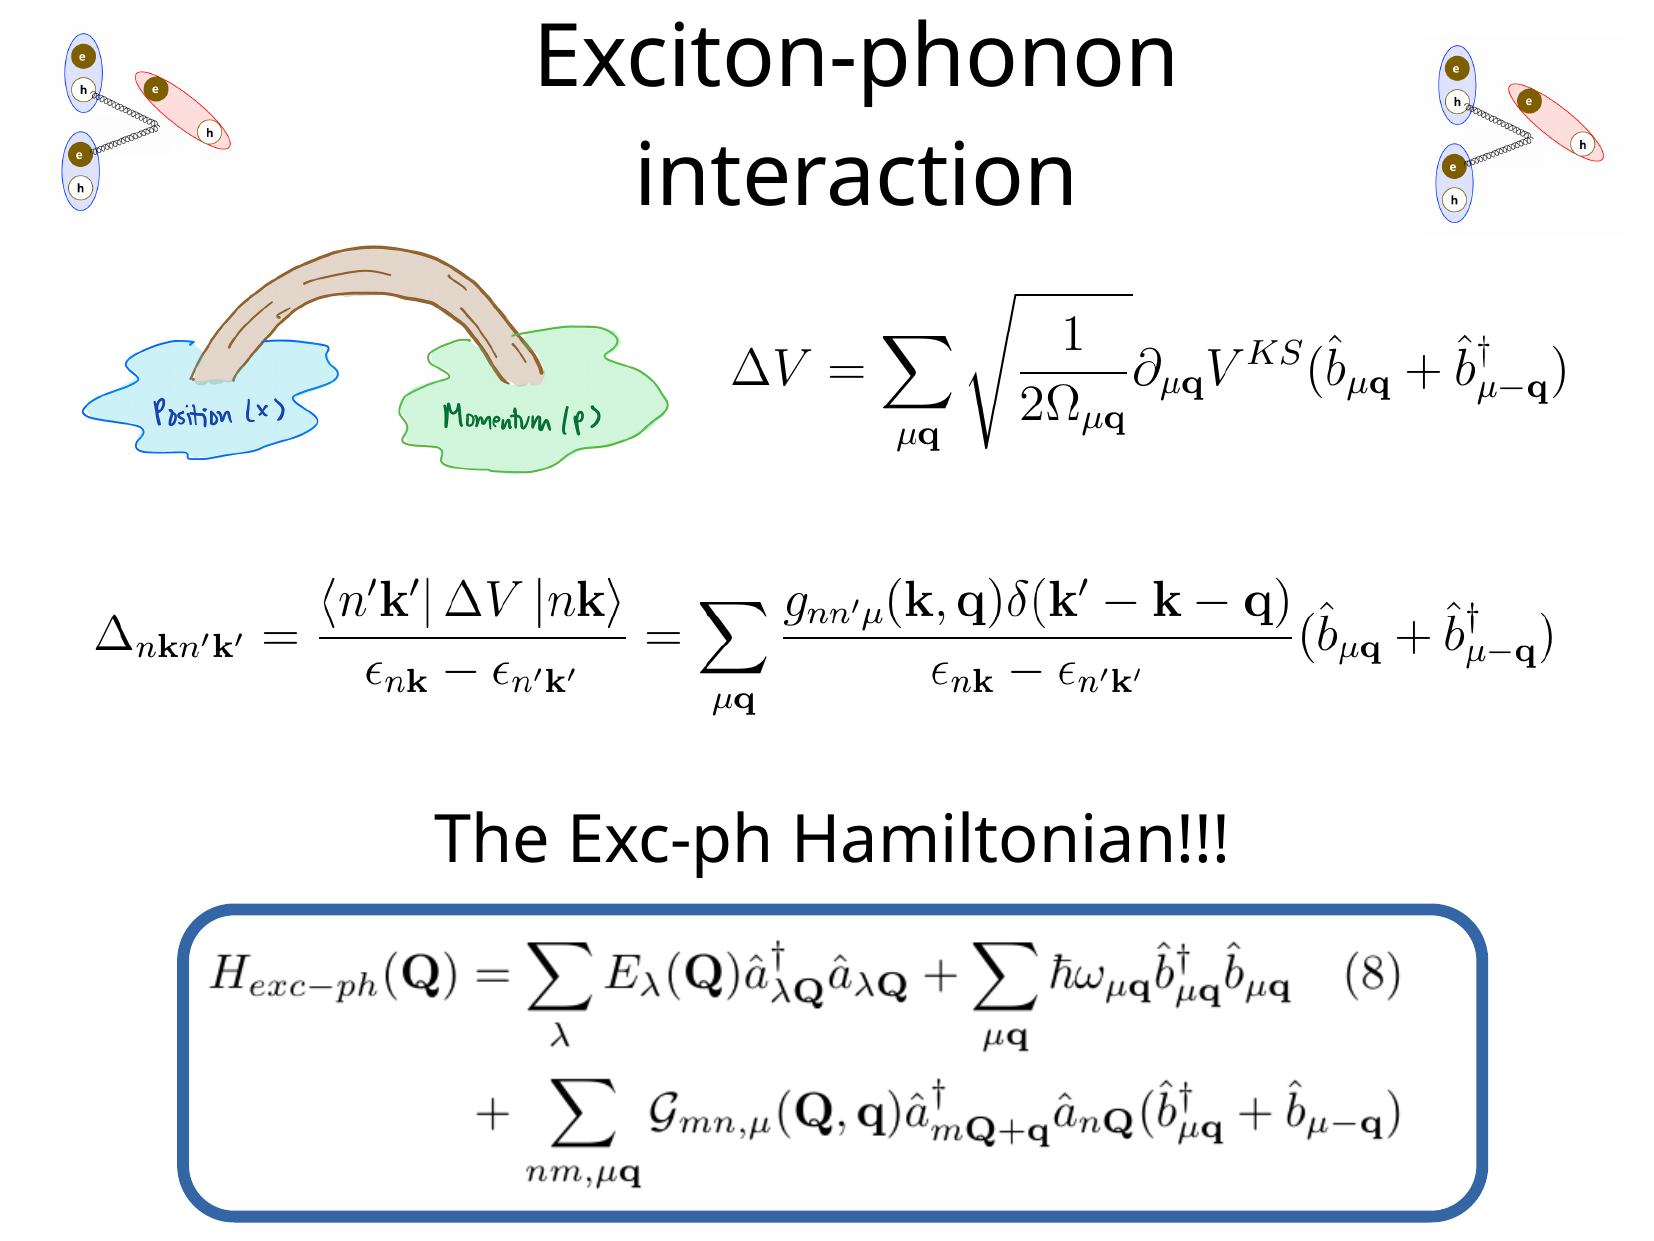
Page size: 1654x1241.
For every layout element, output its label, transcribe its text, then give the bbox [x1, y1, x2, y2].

picture [189, 916, 1435, 1210]
title The Exc-ph Hamiltonian!!! [307, 775, 1359, 898]
picture [1421, 35, 1630, 237]
picture [70, 559, 1571, 733]
picture [47, 23, 257, 225]
picture [34, 236, 1588, 483]
title Exciton-phonon interaction [330, 23, 1382, 201]
picture [153, 894, 1435, 1241]
